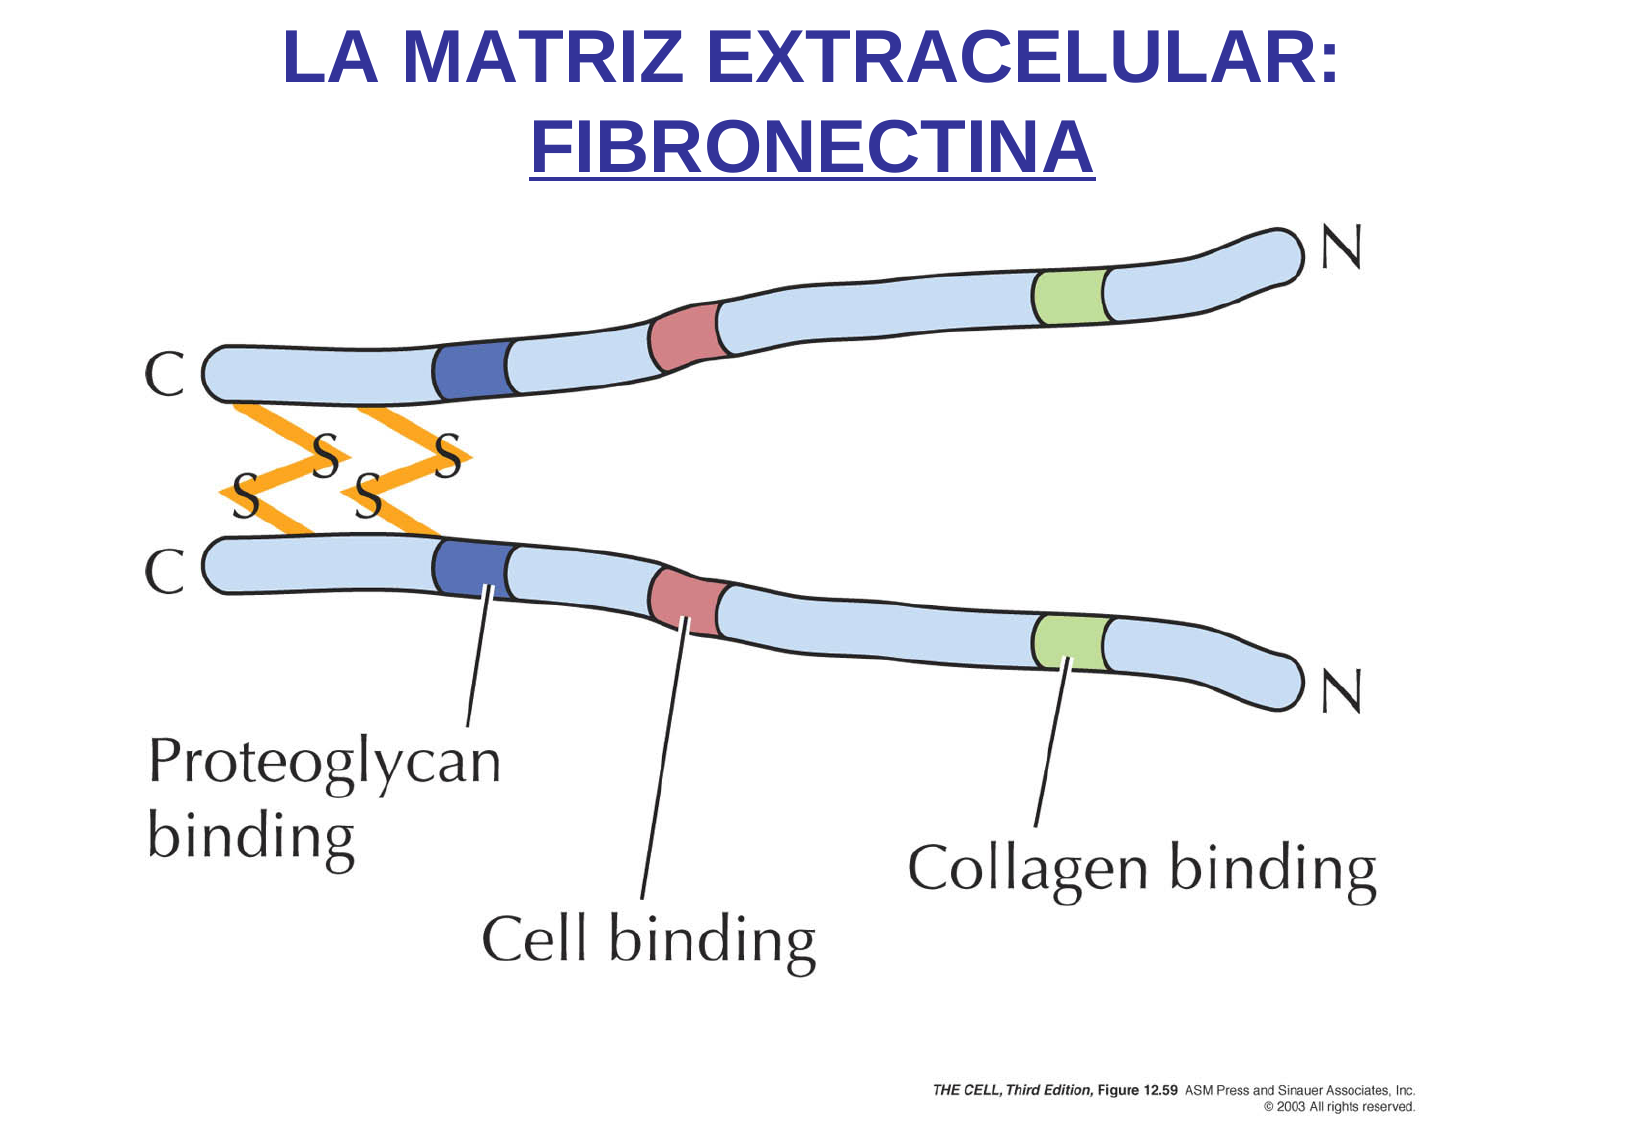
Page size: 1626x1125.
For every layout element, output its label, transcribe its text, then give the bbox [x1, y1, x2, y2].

text_box LA MATRIZ EXTRACELULAR: FIBRONECTINA [0, 0, 1625, 196]
picture [83, 196, 1434, 1125]
